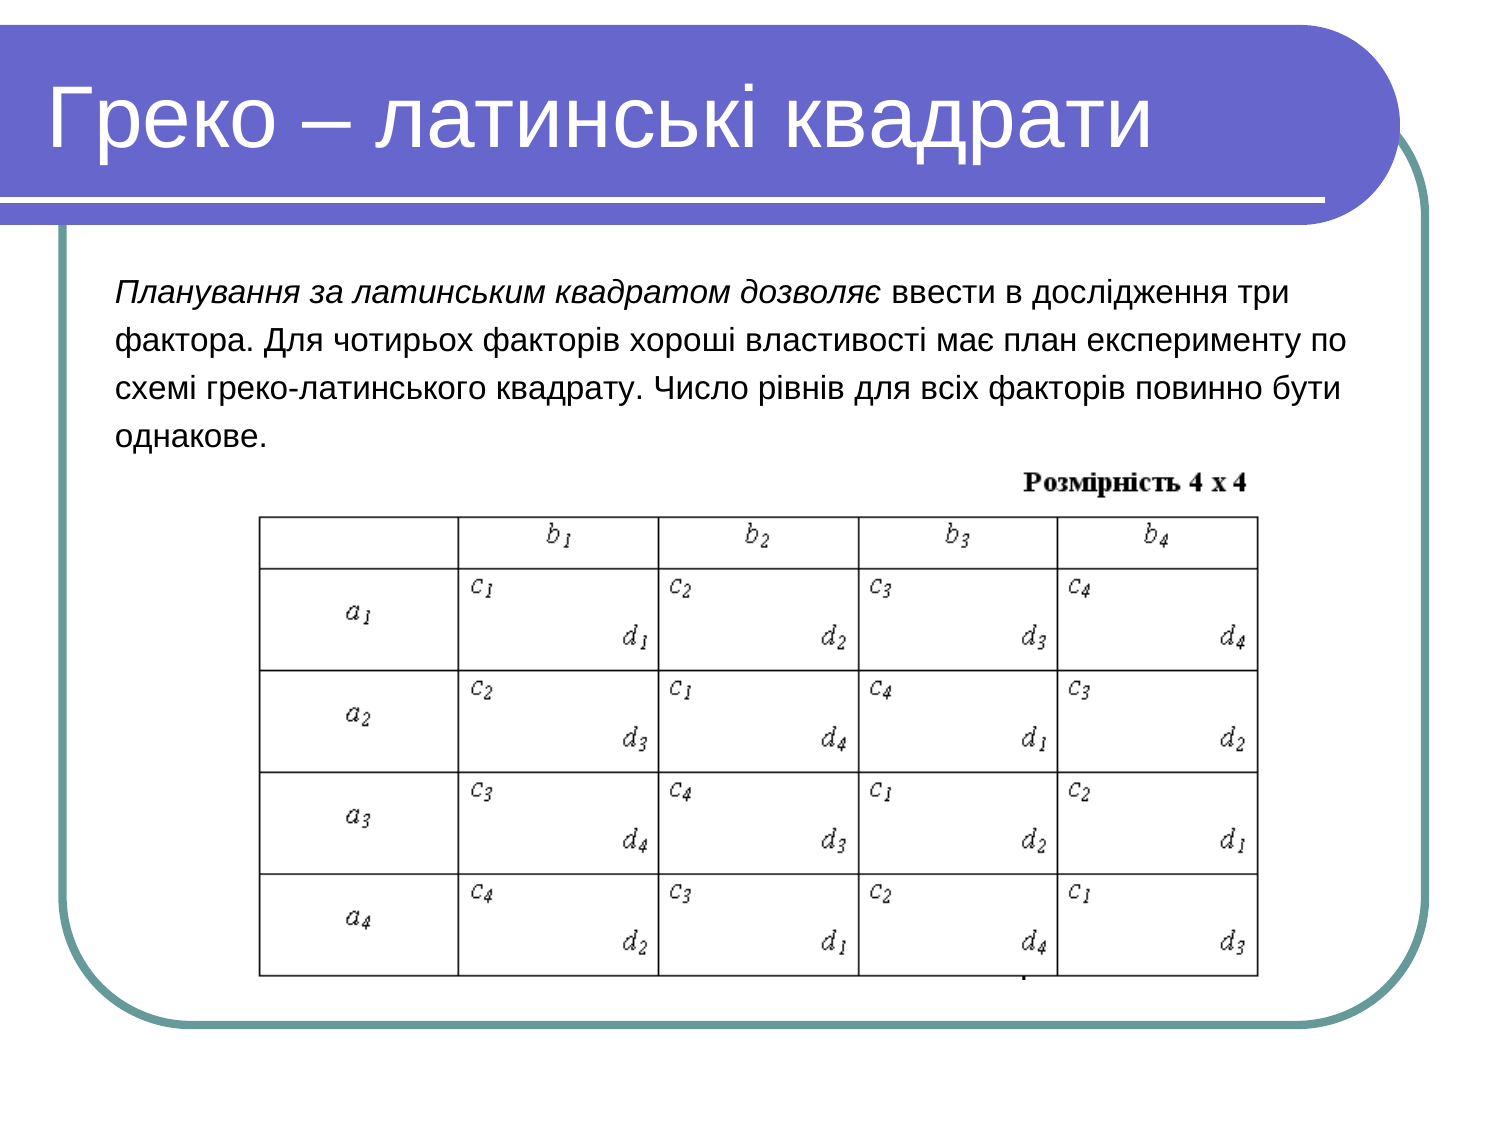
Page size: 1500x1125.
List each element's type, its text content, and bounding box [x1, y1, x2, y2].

list Планування за латинським квадратом дозволяє ввести в дослідження три фактора. Для чотирьох факторів хороші властивості має план експерименту по схемі греко-латинського квадрату. Число рівнів для всіх факторів повинно бути однакове. [99, 262, 1401, 988]
title Греко – латинські квадрати [31, 37, 1347, 188]
picture [256, 465, 1265, 980]
